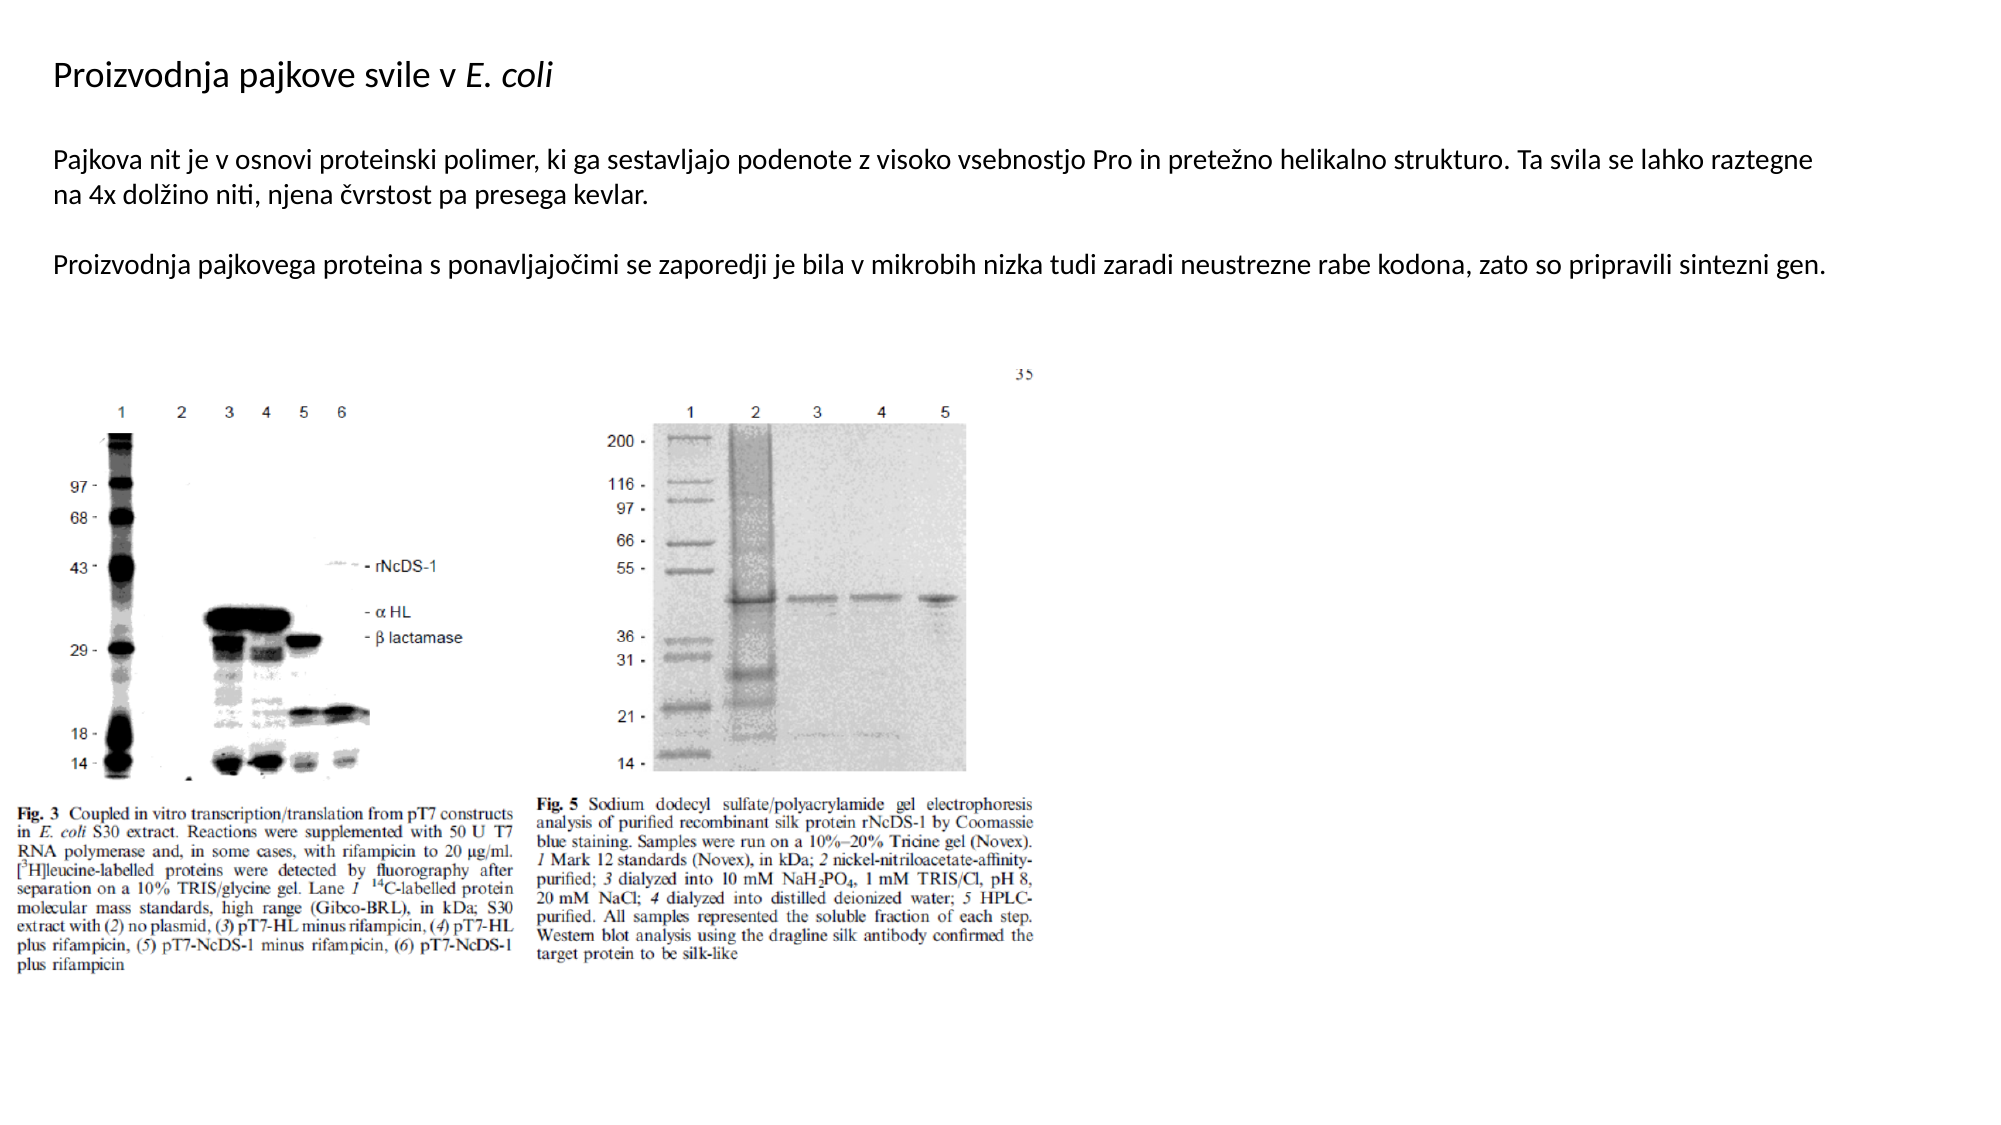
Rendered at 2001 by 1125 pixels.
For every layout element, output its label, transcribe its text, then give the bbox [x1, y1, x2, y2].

text_box Proizvodnja pajkove svile v E. coli Pajkova nit je v osnovi proteinski polimer, ki ga sestavljajo podenote z visoko vsebnostjo Pro in pretežno helikalno strukturo. Ta svila se lahko raztegne na 4x dolžino niti, njena čvrstost pa presega kevlar. Proizvodnja pajkovega proteina s ponavljajočimi se zaporedji je bila v mikrobih nizka tudi zaradi neustrezne rabe kodona, zato so pripravili sintezni gen. [38, 42, 1852, 358]
picture [0, 369, 1062, 975]
